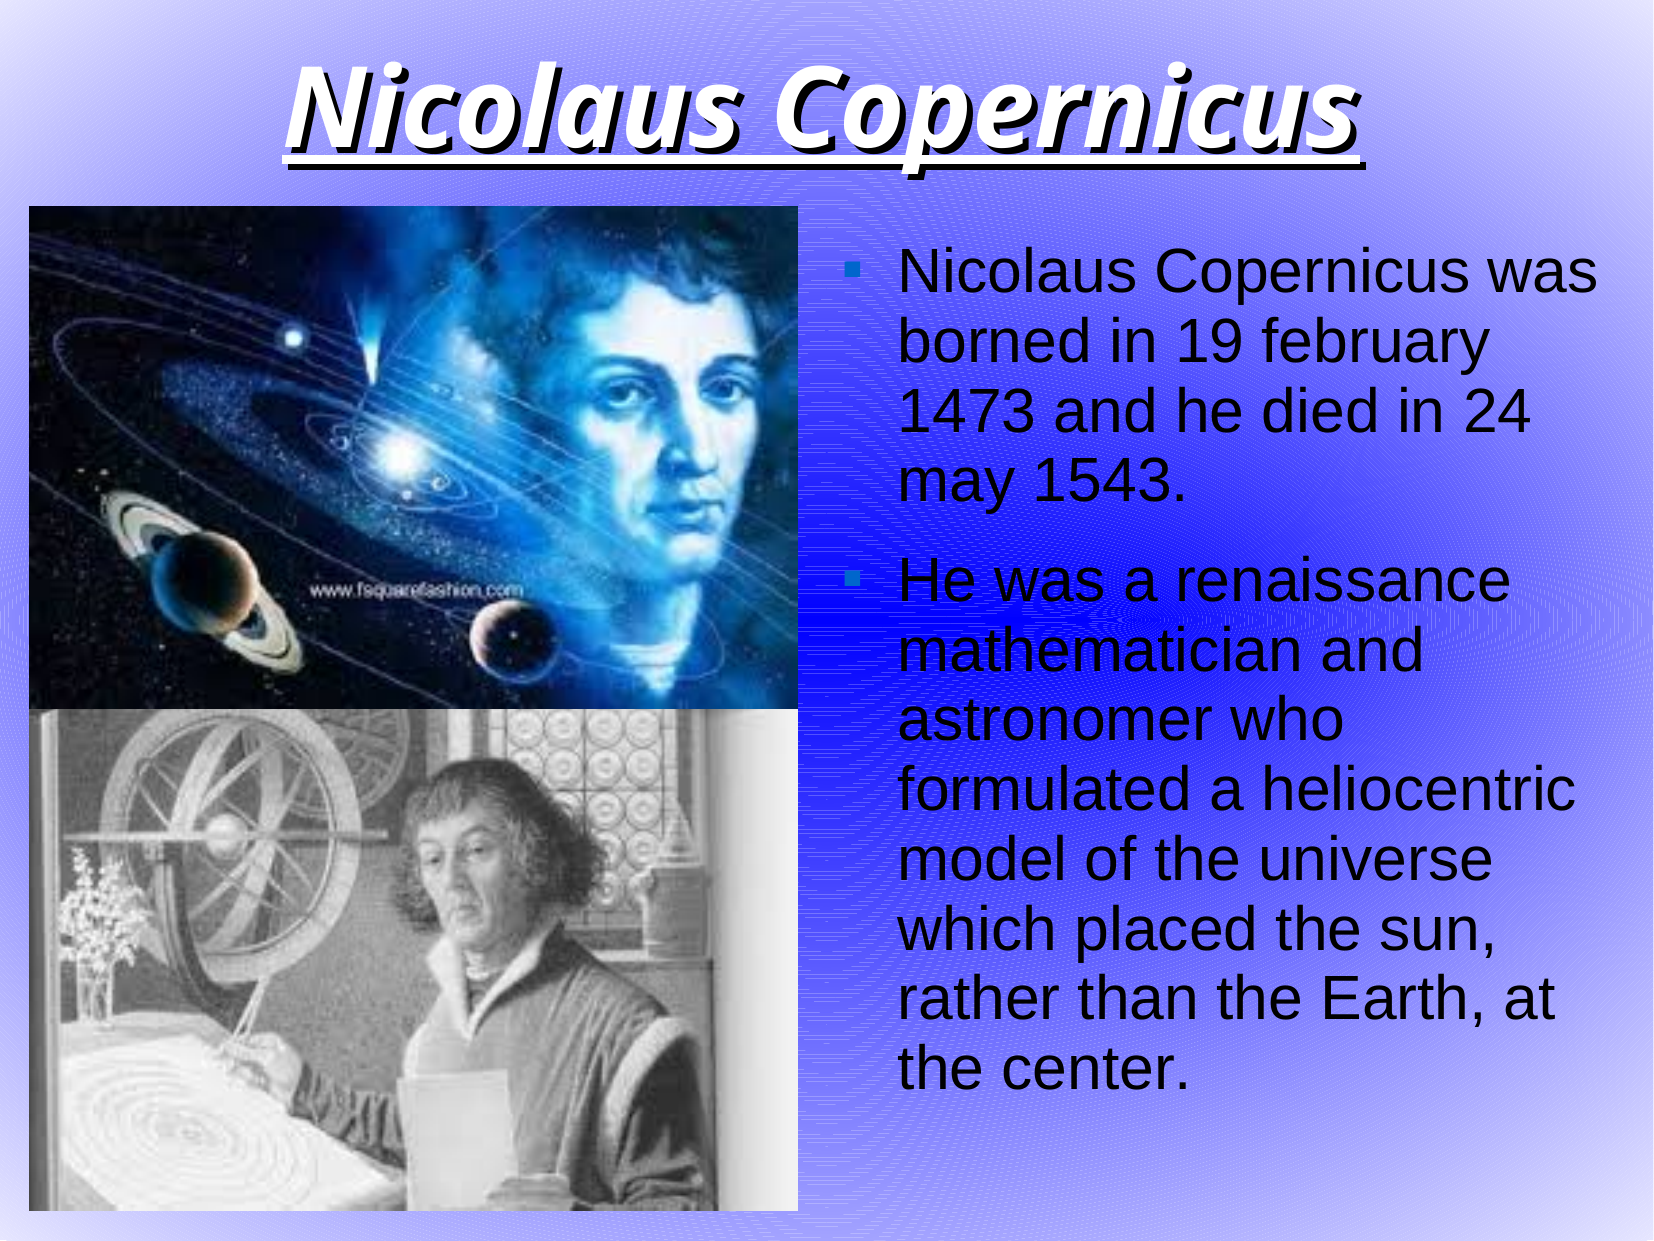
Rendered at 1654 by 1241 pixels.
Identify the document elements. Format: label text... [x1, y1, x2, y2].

list Nicolaus Copernicus was borned in 19 february 1473 and he died in 24 may 1543. He was a renaissance mathematician and astronomer who formulated a heliocentric model of the universe which placed the sun, rather than the Earth, at the center. [826, 236, 1625, 1211]
title Nicolaus Copernicus [76, 7, 1565, 200]
picture [29, 206, 798, 1211]
